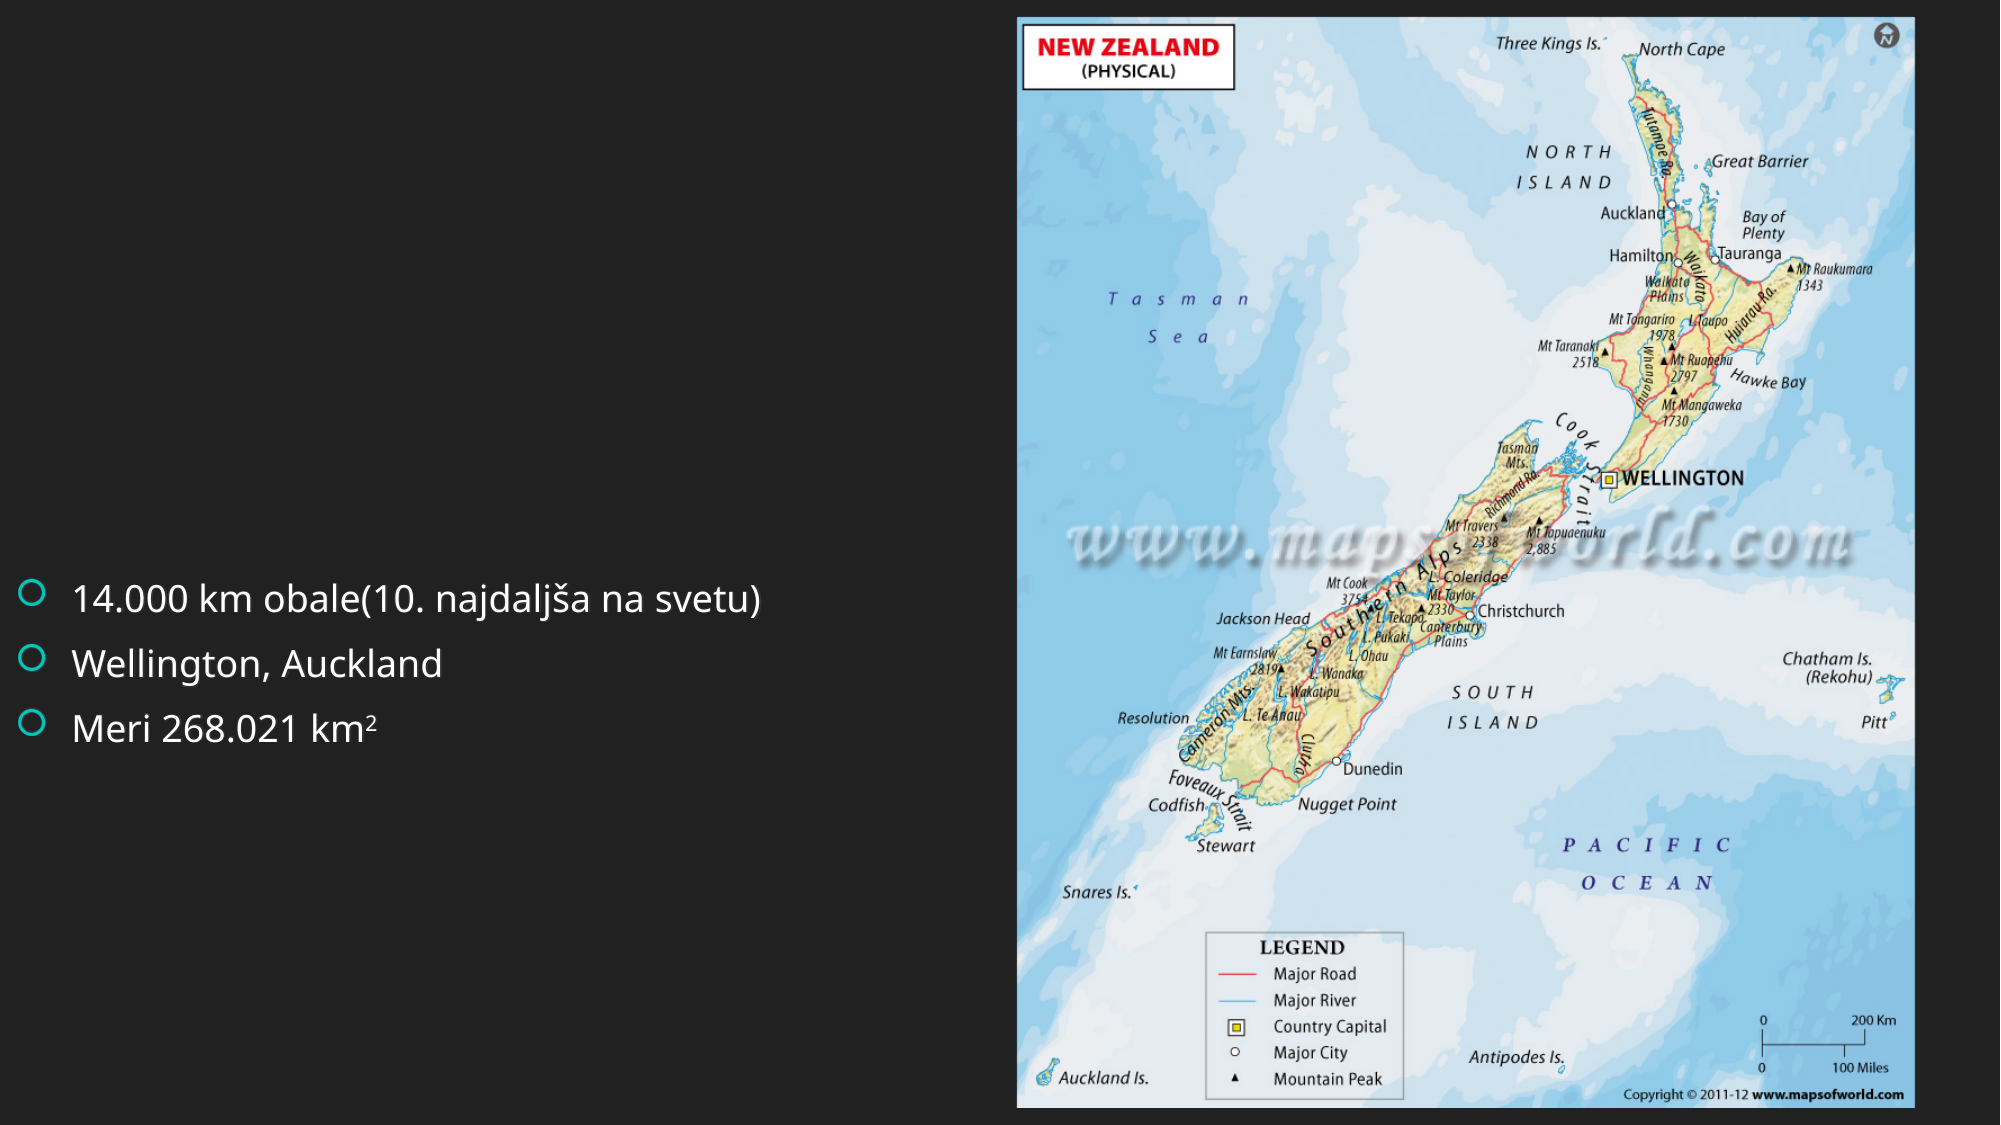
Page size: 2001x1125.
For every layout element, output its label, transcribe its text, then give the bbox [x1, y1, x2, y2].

list 14.000 km obale(10. najdaljša na svetu) Wellington, Auckland Meri 268.021 km2 [0, 364, 1016, 962]
picture [1016, 16, 1916, 1108]
